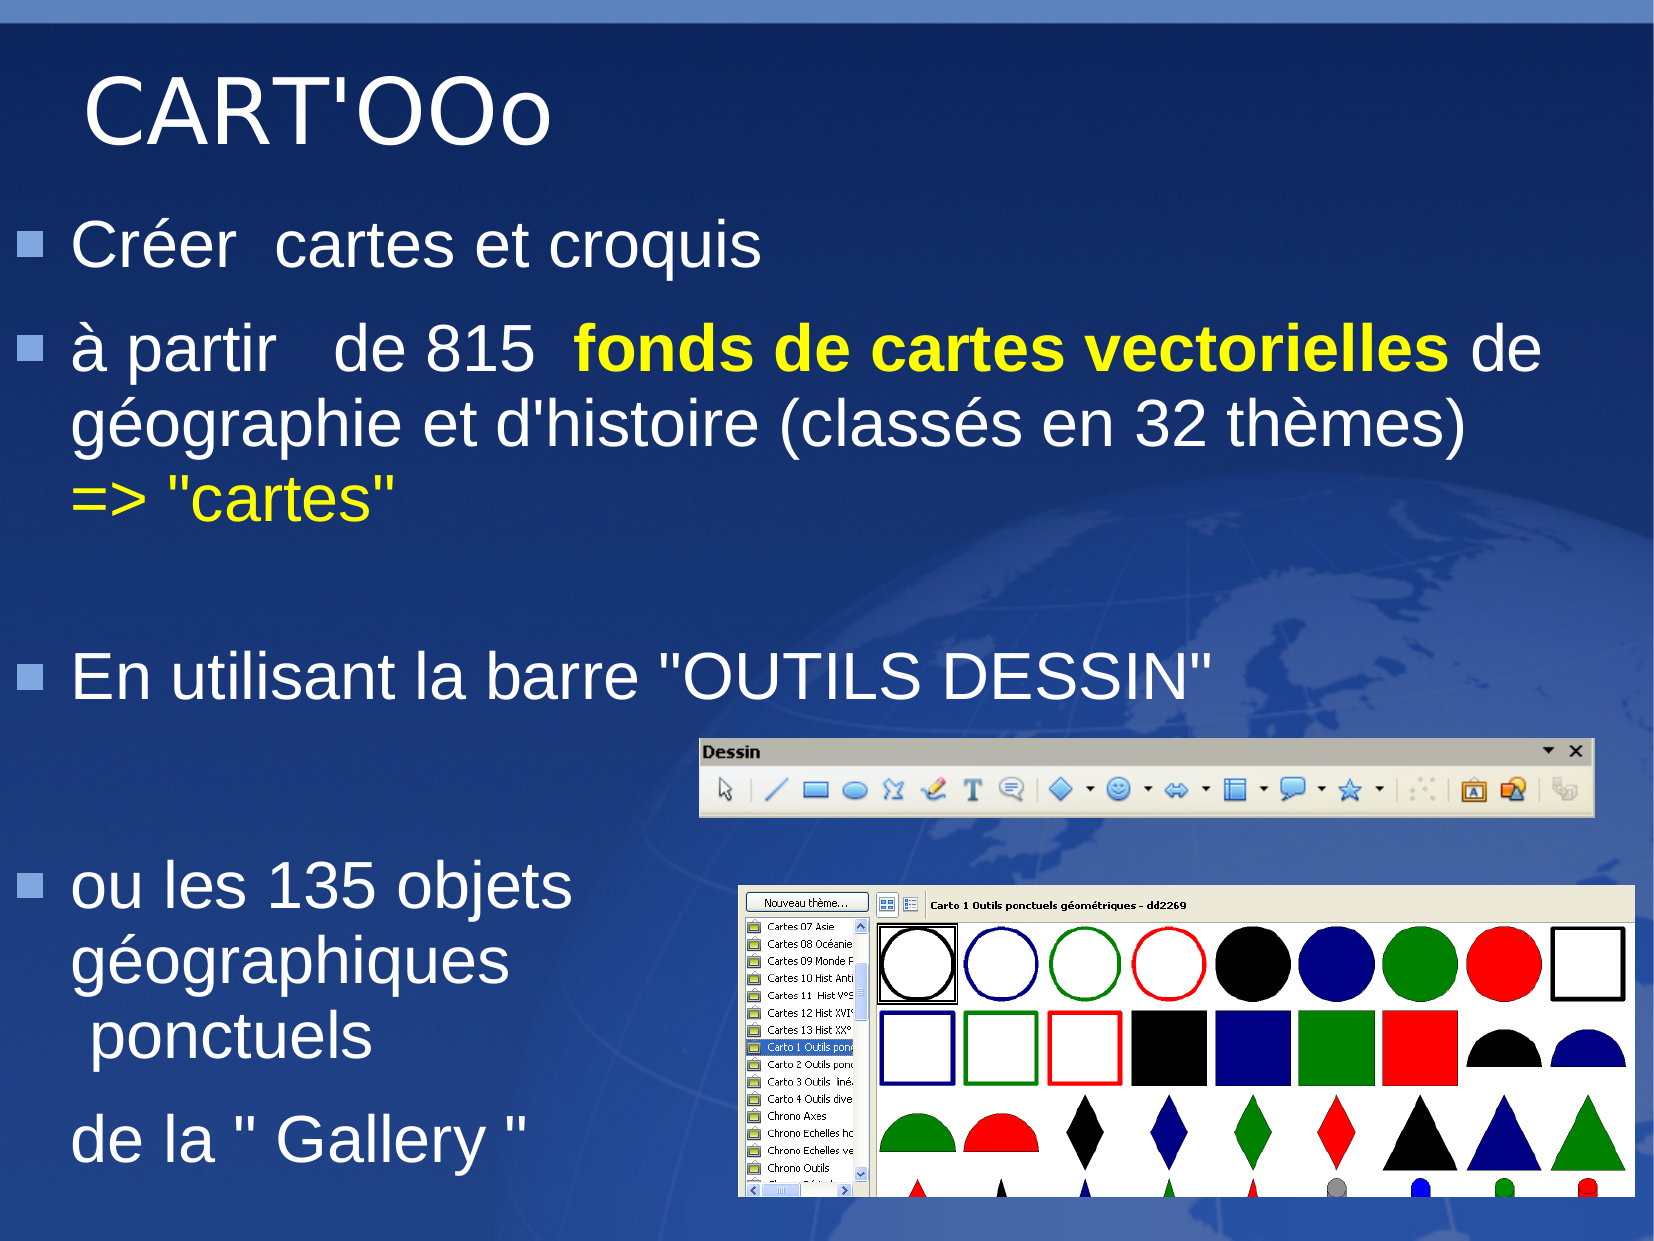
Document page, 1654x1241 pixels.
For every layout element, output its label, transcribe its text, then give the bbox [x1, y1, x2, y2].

list Créer cartes et croquis à partir de 815 fonds de cartes vectorielles de géographie et d'histoire (classés en 32 thèmes) => "cartes" En utilisant la barre "OUTILS DESSIN" ou les 135 objets géographiques ponctuels de la " Gallery " [0, 206, 1595, 1177]
picture [0, 0, 1654, 1241]
title CART'OOo [82, 49, 1571, 178]
